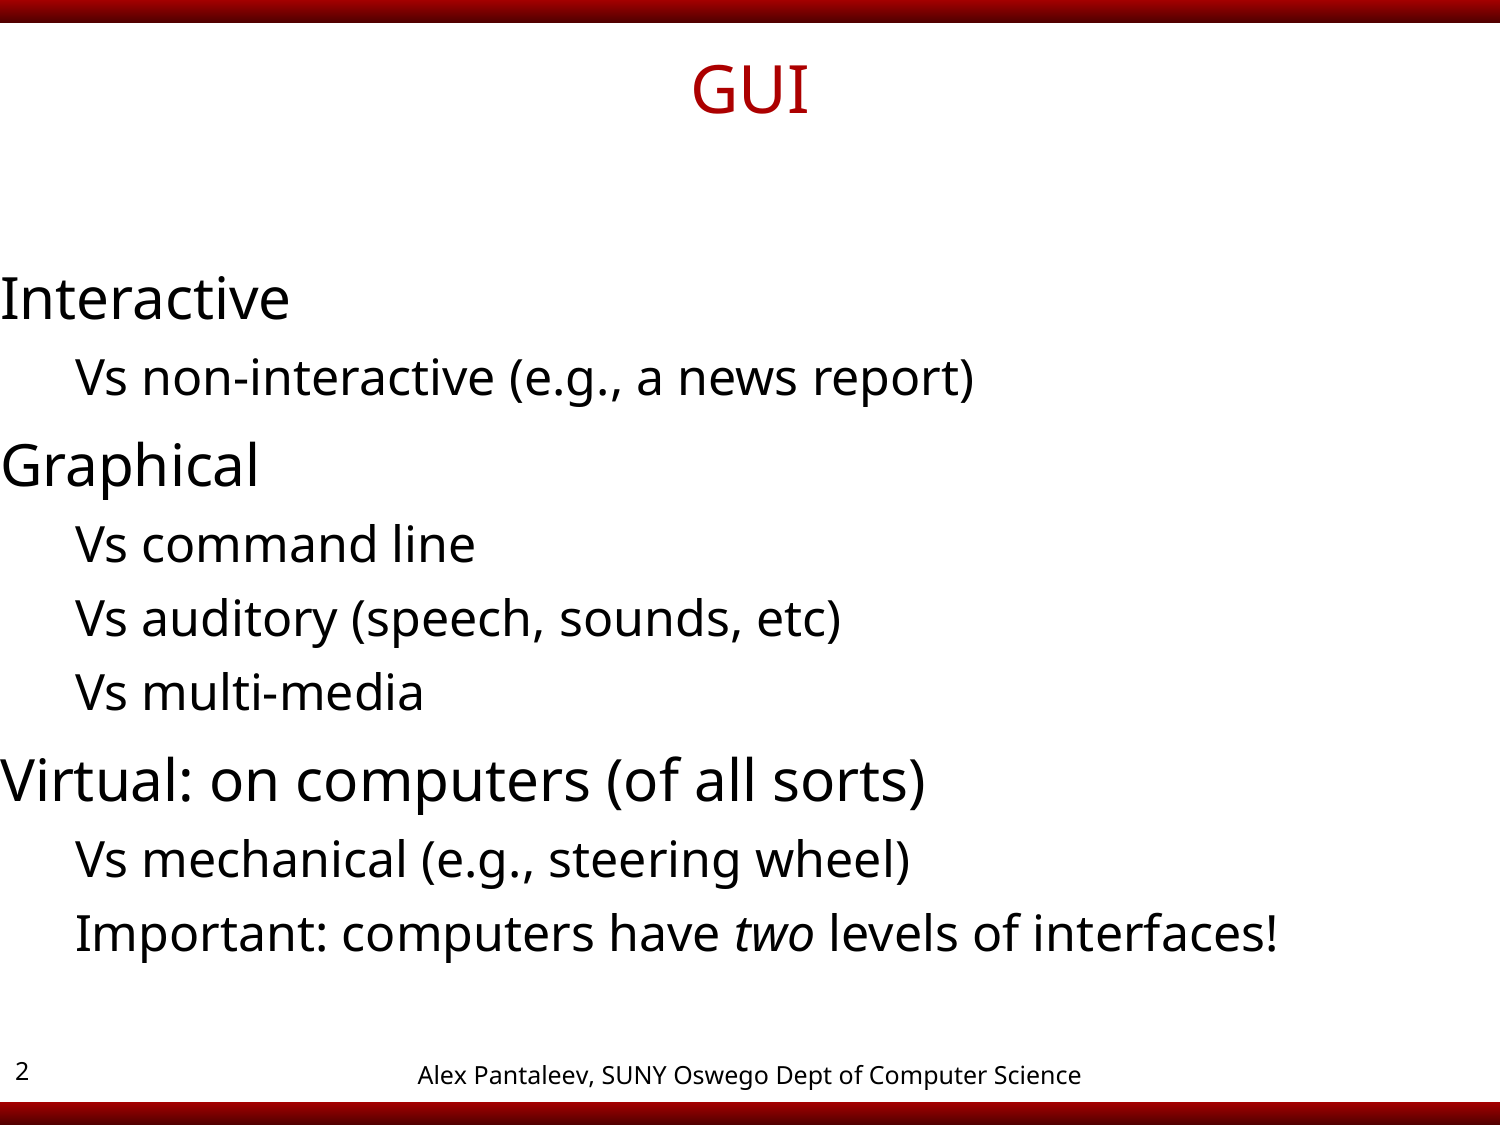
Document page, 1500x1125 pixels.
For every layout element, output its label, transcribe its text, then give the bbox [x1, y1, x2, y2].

title GUI [0, 24, 1500, 150]
list Interactive Vs non-interactive (e.g., a news report) Graphical Vs command line Vs auditory (speech, sounds, etc) Vs multi-media Virtual: on computers (of all sorts) Vs mechanical (e.g., steering wheel) Important: computers have two levels of interfaces! [0, 262, 1476, 1048]
